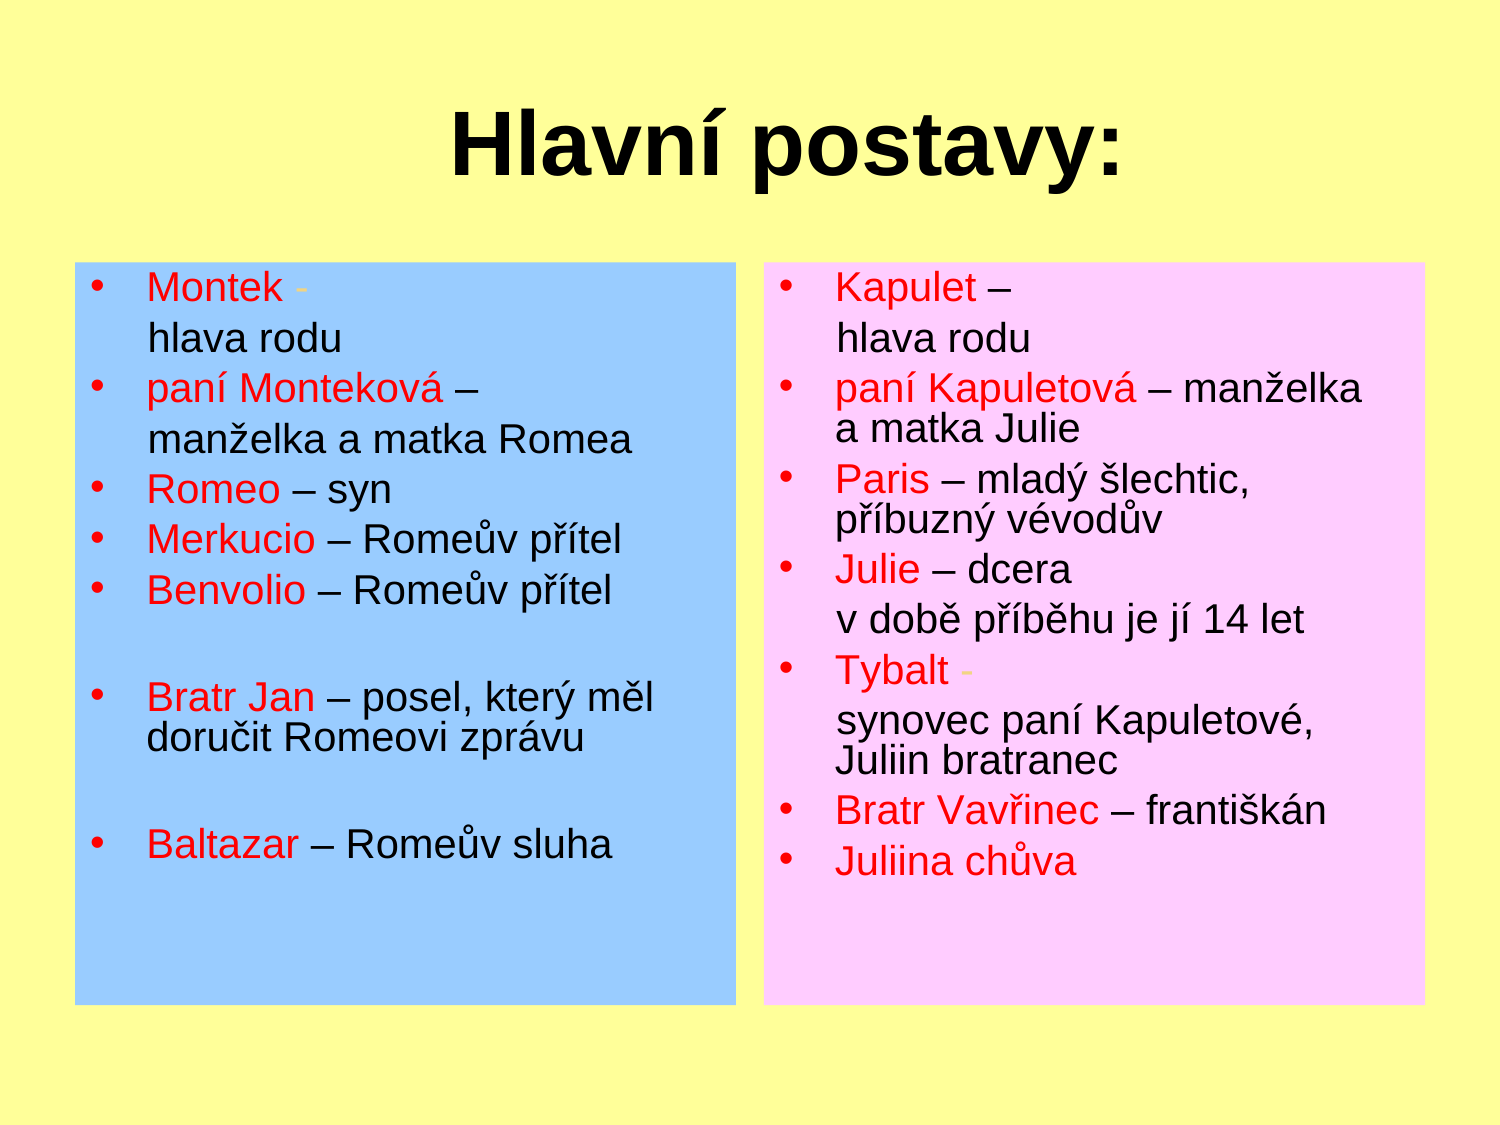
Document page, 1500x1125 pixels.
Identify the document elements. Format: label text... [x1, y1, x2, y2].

list Montek - hlava rodu paní Monteková – manželka a matka Romea Romeo – syn Merkucio – Romeův přítel Benvolio – Romeův přítel Bratr Jan – posel, který měl doručit Romeovi zprávu Baltazar – Romeův sluha [75, 262, 736, 1006]
list Kapulet – hlava rodu paní Kapuletová – manželka a matka Julie Paris – mladý šlechtic, příbuzný vévodův Julie – dcera v době příběhu je jí 14 let Tybalt - synovec paní Kapuletové, Juliin bratranec Bratr Vavřinec – františkán Juliina chůva [763, 262, 1426, 1006]
title Hlavní postavy: [75, 45, 1426, 233]
